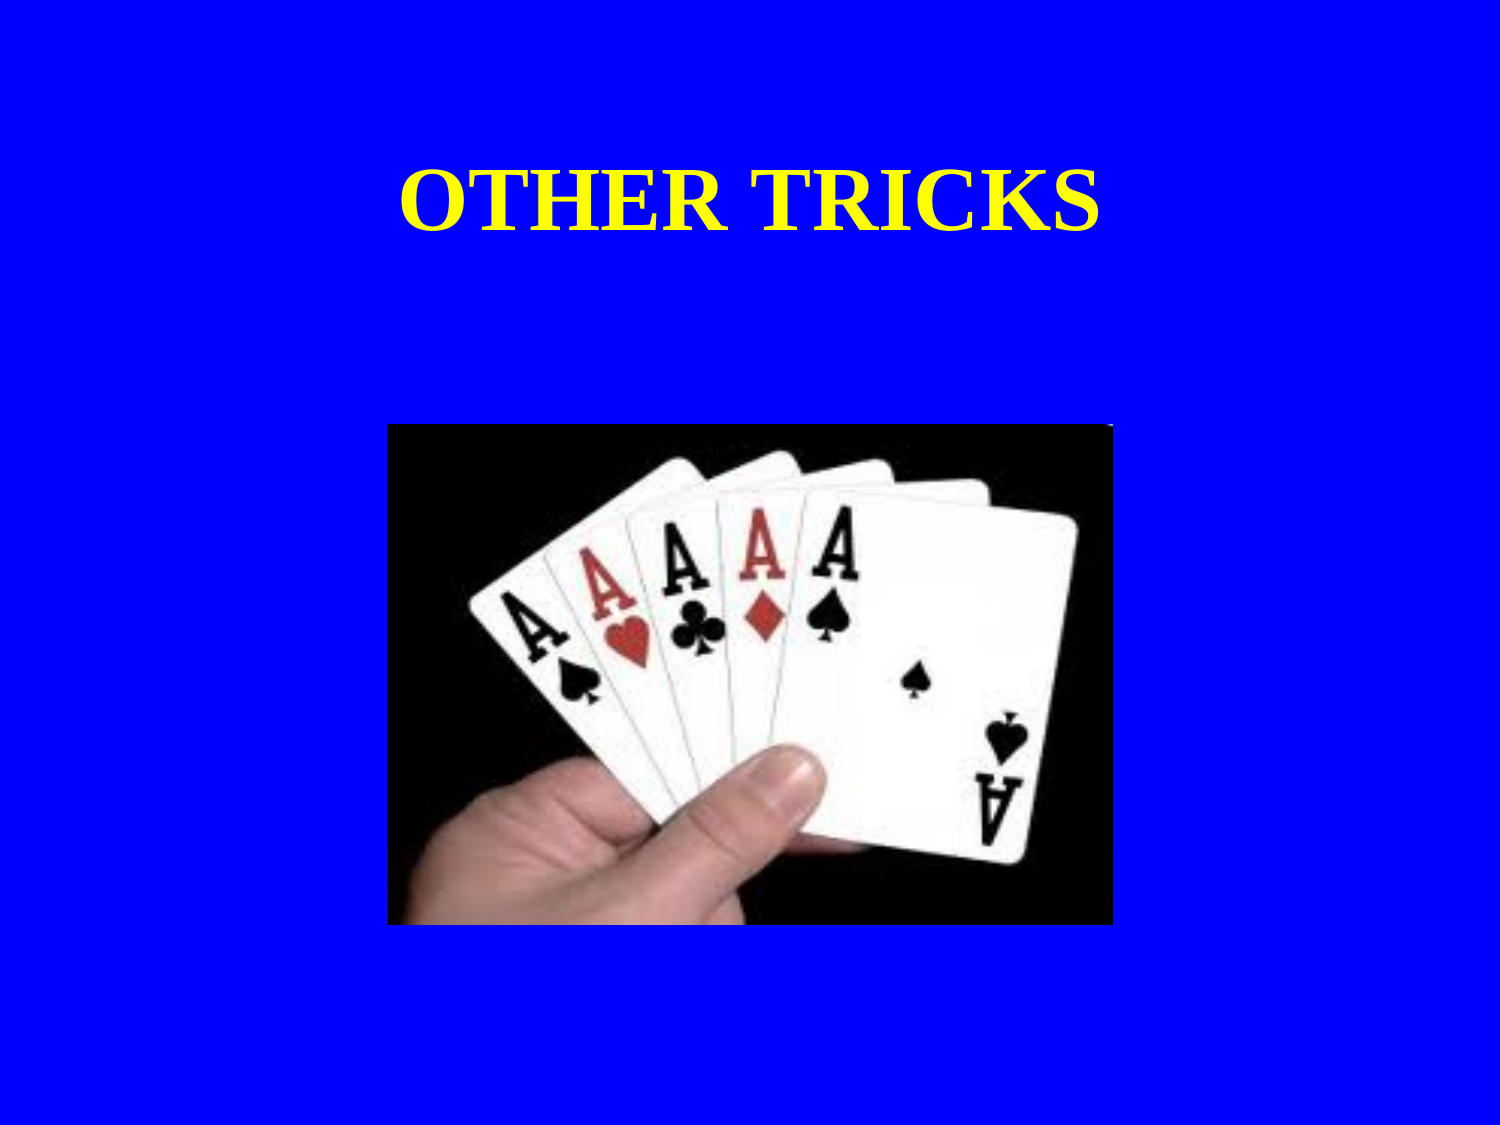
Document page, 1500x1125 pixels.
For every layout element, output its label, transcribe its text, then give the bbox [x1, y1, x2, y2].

title OTHER TRICKS [112, 99, 1388, 288]
picture [387, 424, 1113, 925]
